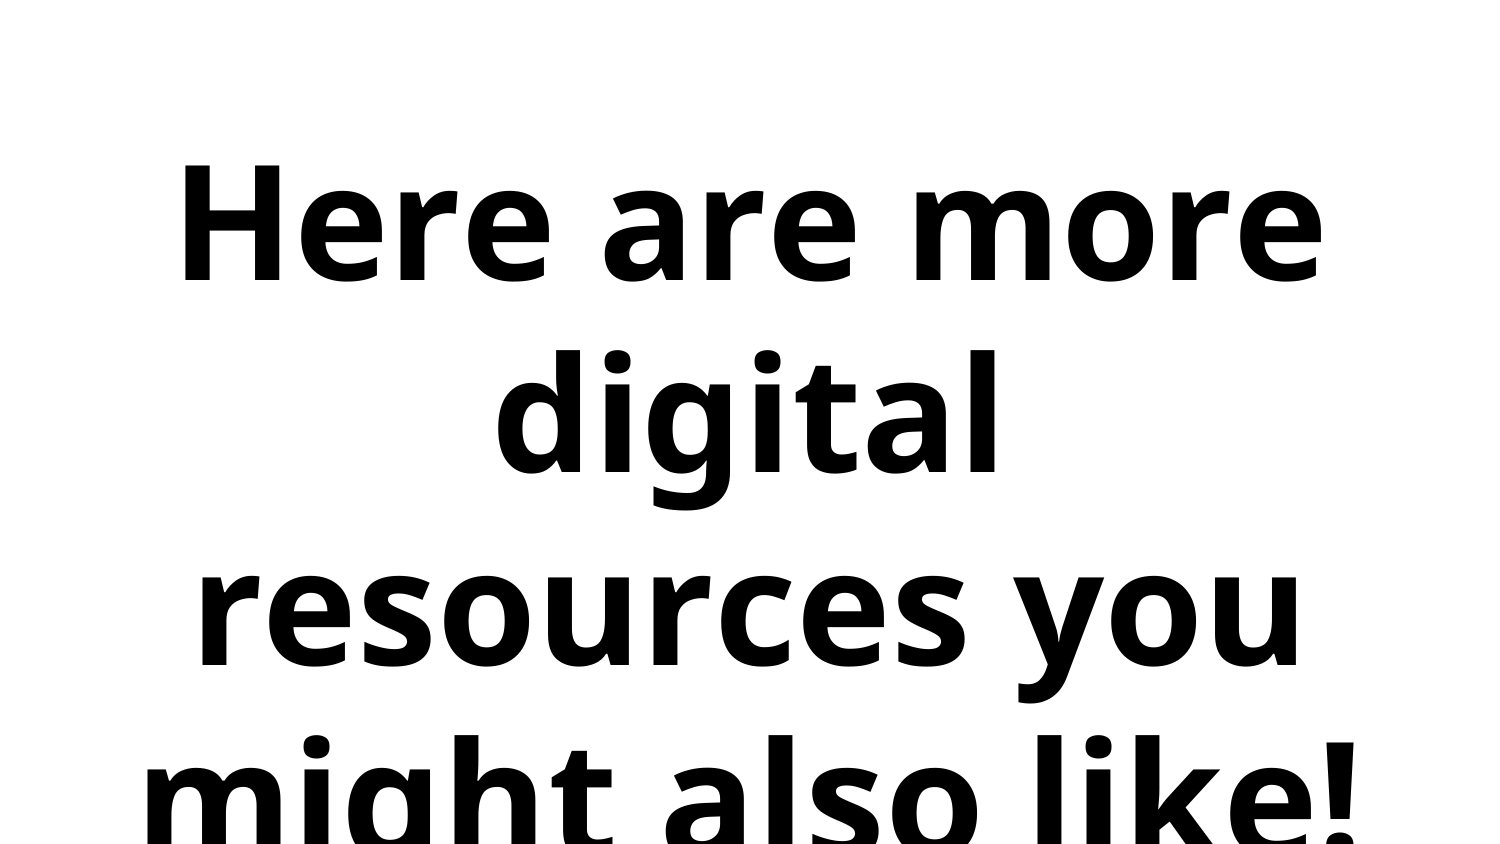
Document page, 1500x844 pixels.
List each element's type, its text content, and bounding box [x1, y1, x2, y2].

text_box Here are more digital resources you might also like! [70, 105, 1430, 558]
